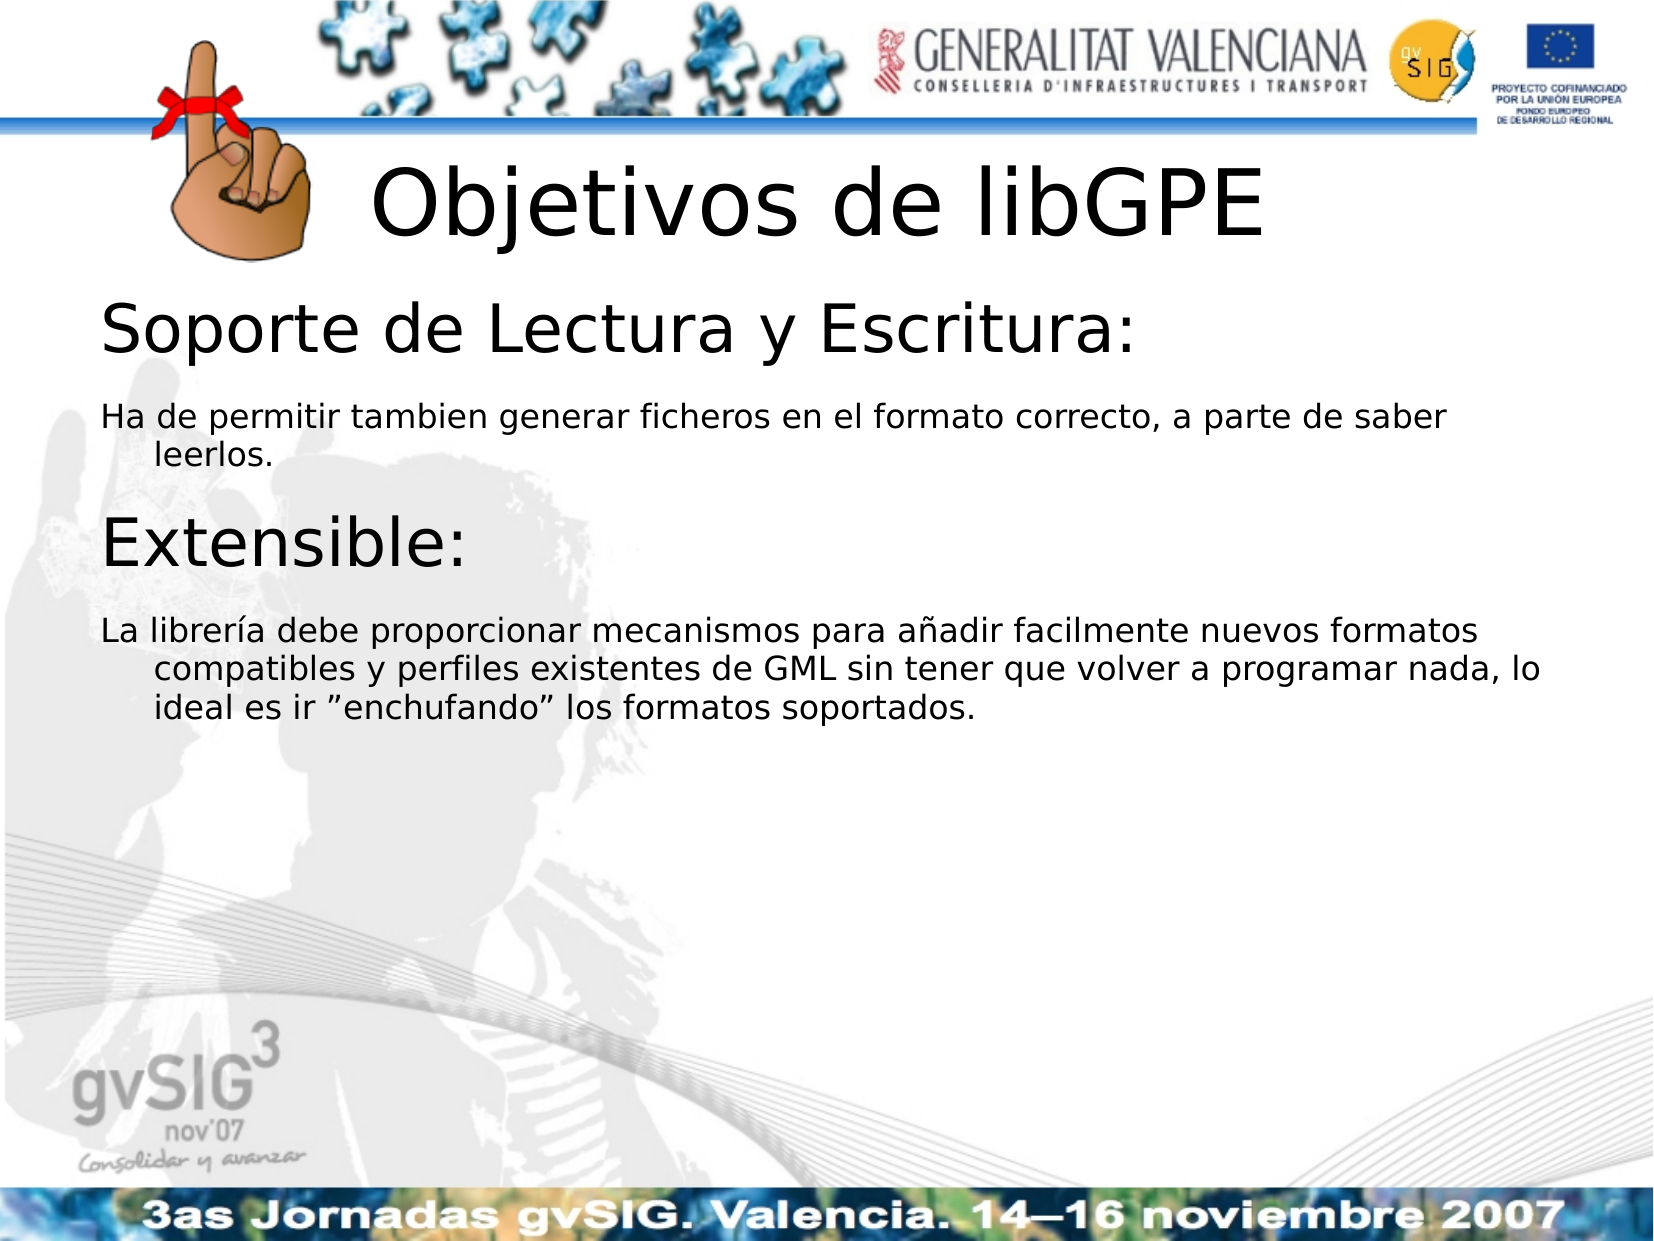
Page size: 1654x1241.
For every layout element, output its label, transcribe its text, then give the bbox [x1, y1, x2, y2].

picture [0, 0, 1654, 1241]
list Soporte de Lectura y Escritura: Ha de permitir tambien generar ficheros en el formato correcto, a parte de saber leerlos. Extensible: La librería debe proporcionar mecanismos para añadir facilmente nuevos formatos compatibles y perfiles existentes de GML sin tener que volver a programar nada, lo ideal es ir ”enchufando” los formatos soportados. [82, 290, 1571, 1095]
title Objetivos de libGPE [75, 107, 1563, 301]
